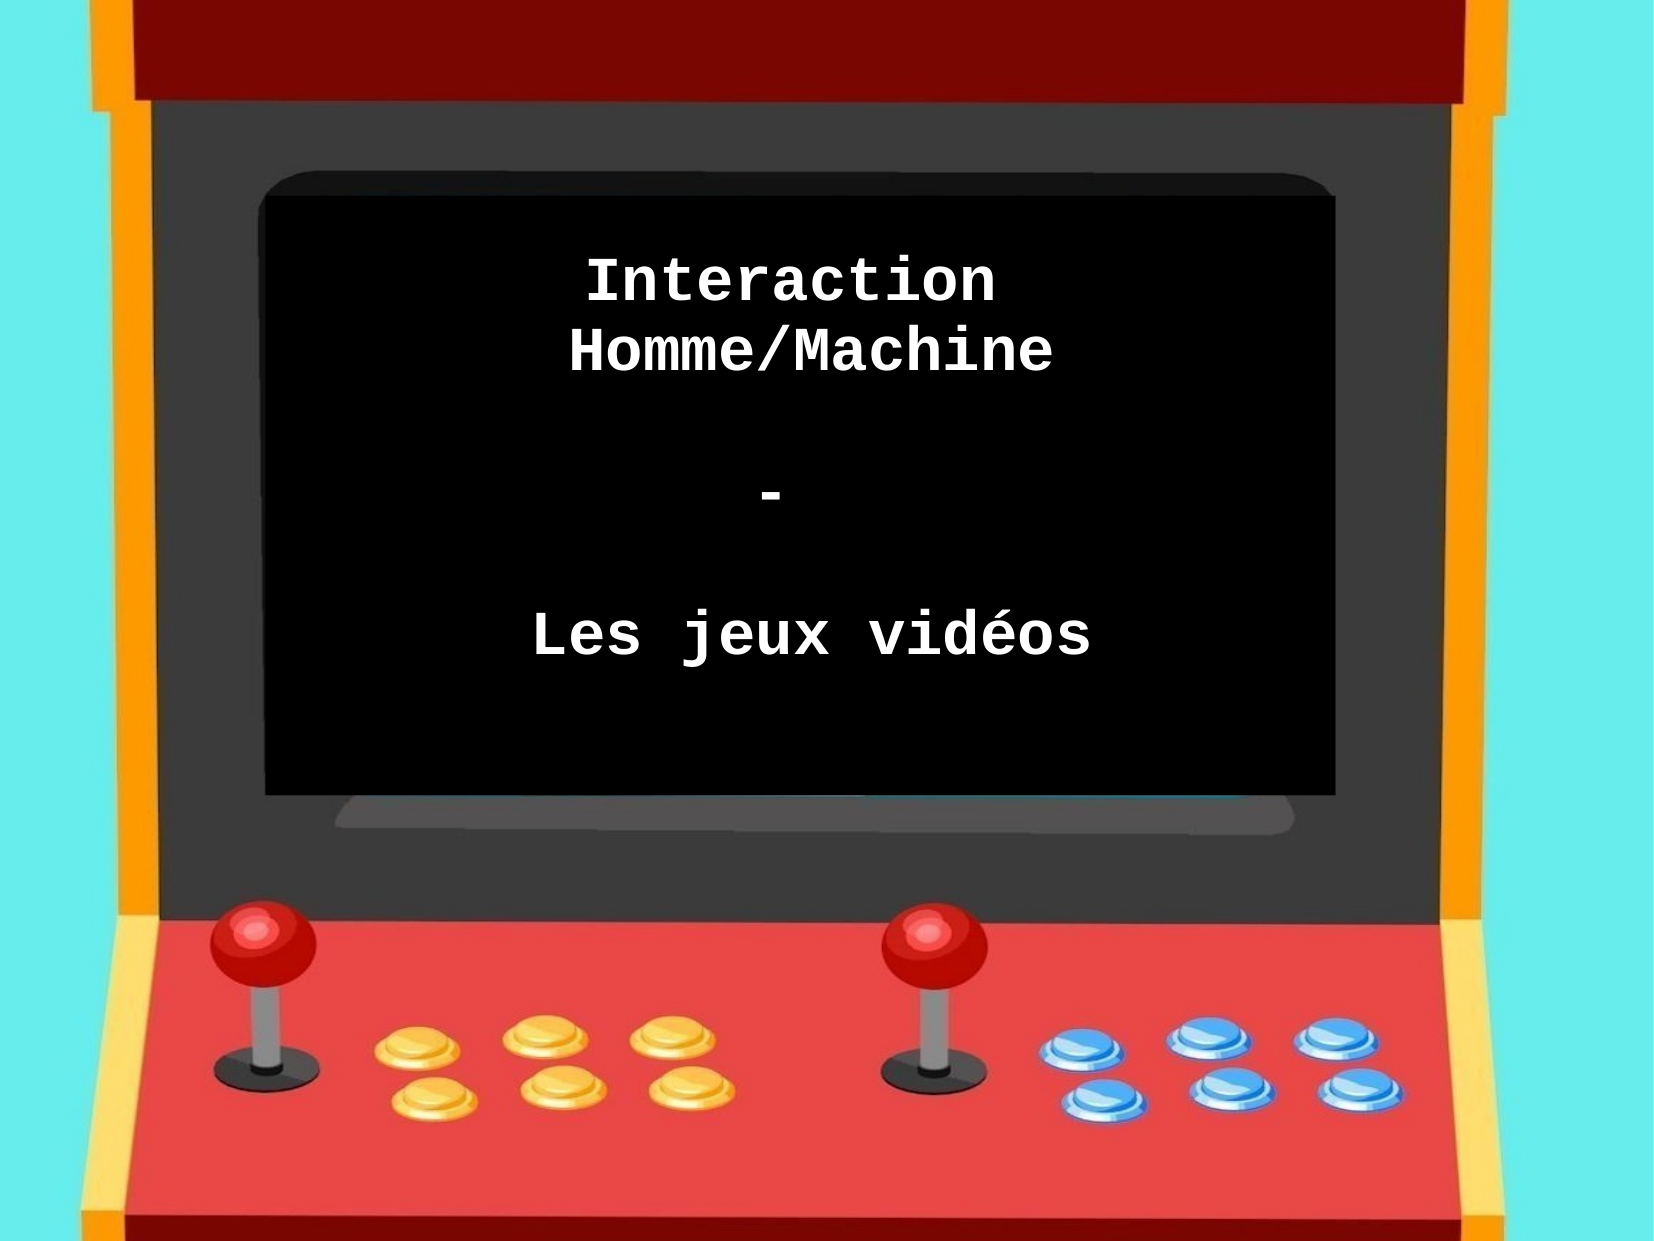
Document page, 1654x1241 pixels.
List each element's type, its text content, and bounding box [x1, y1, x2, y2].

picture [0, 0, 1654, 1241]
text_box Interaction Homme/Machine - Les jeux vidéos [330, 236, 1276, 822]
